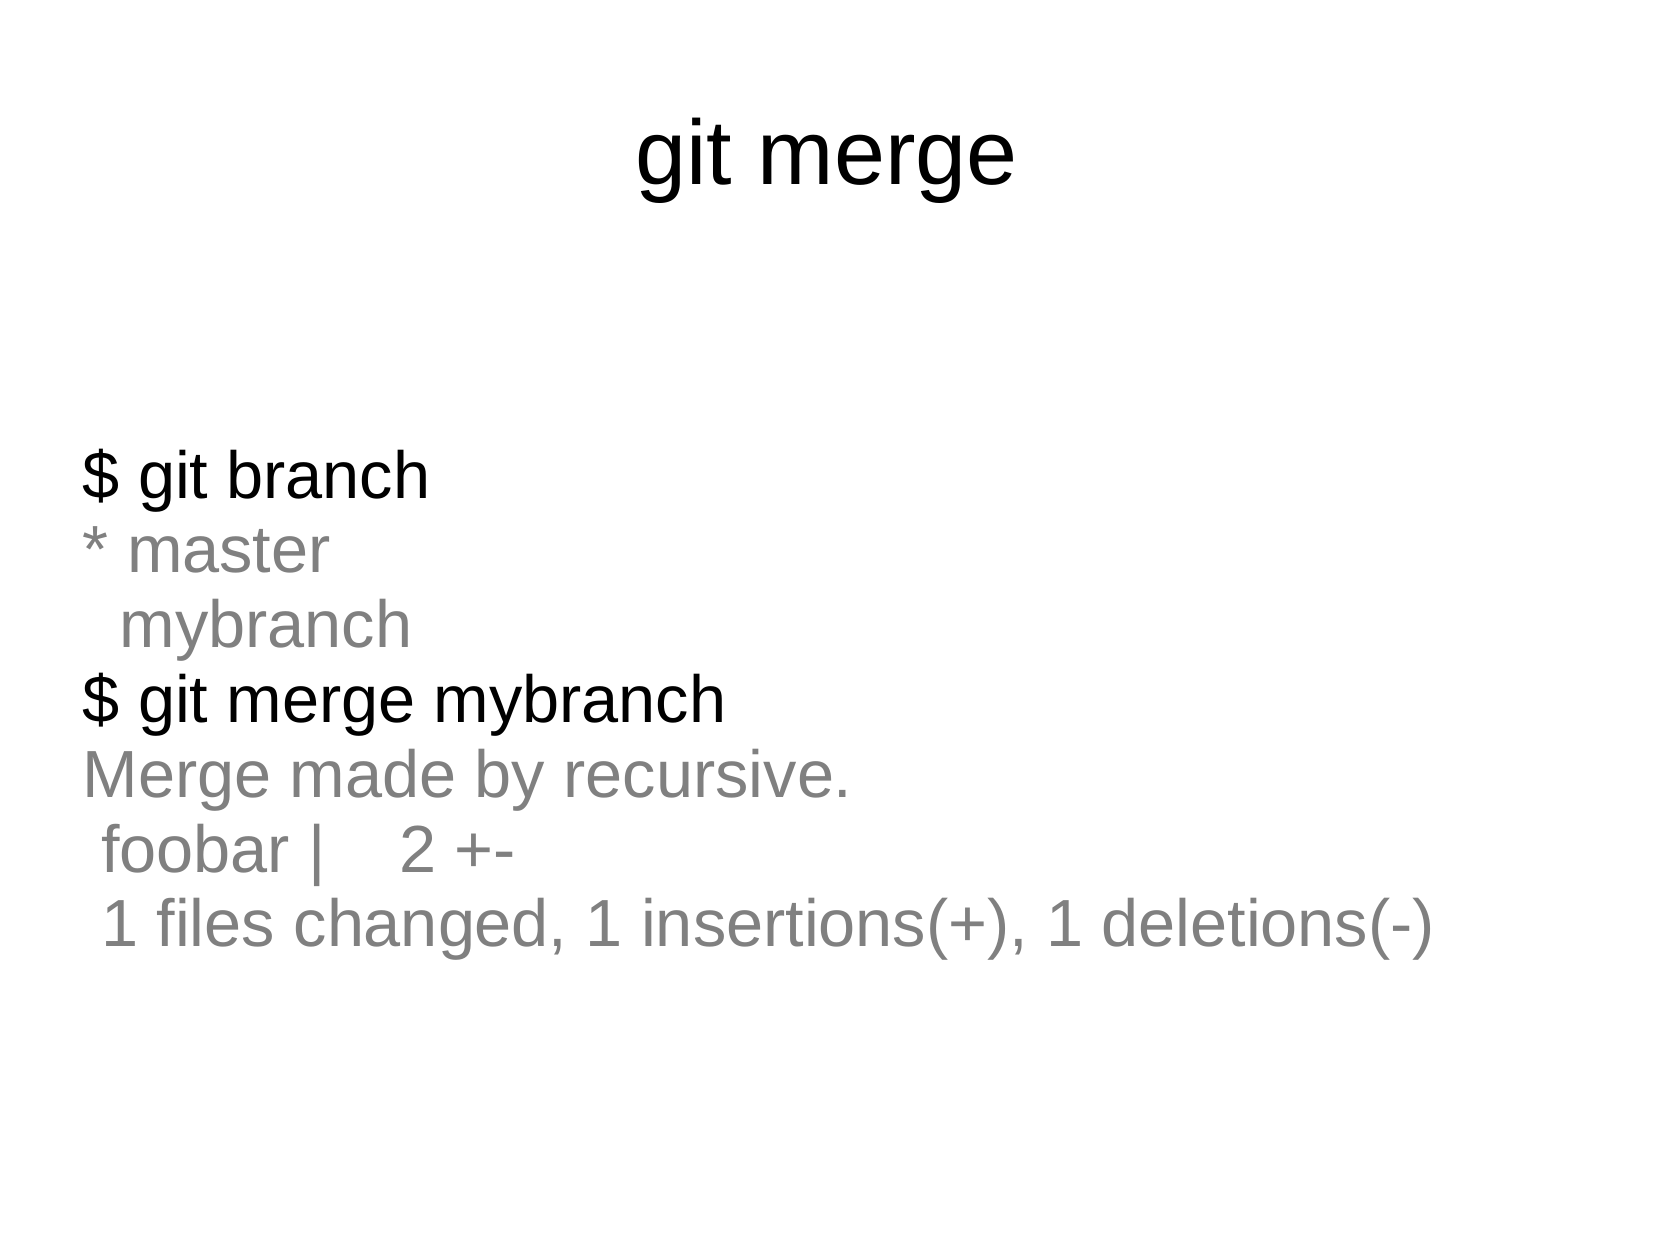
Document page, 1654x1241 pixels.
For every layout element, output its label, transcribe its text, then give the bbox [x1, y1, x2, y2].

subtitle $ git branch * master mybranch $ git merge mybranch Merge made by recursive. foobar | 2 +- 1 files changed, 1 insertions(+), 1 deletions(-) [82, 297, 1571, 1102]
title git merge [82, 56, 1571, 250]
